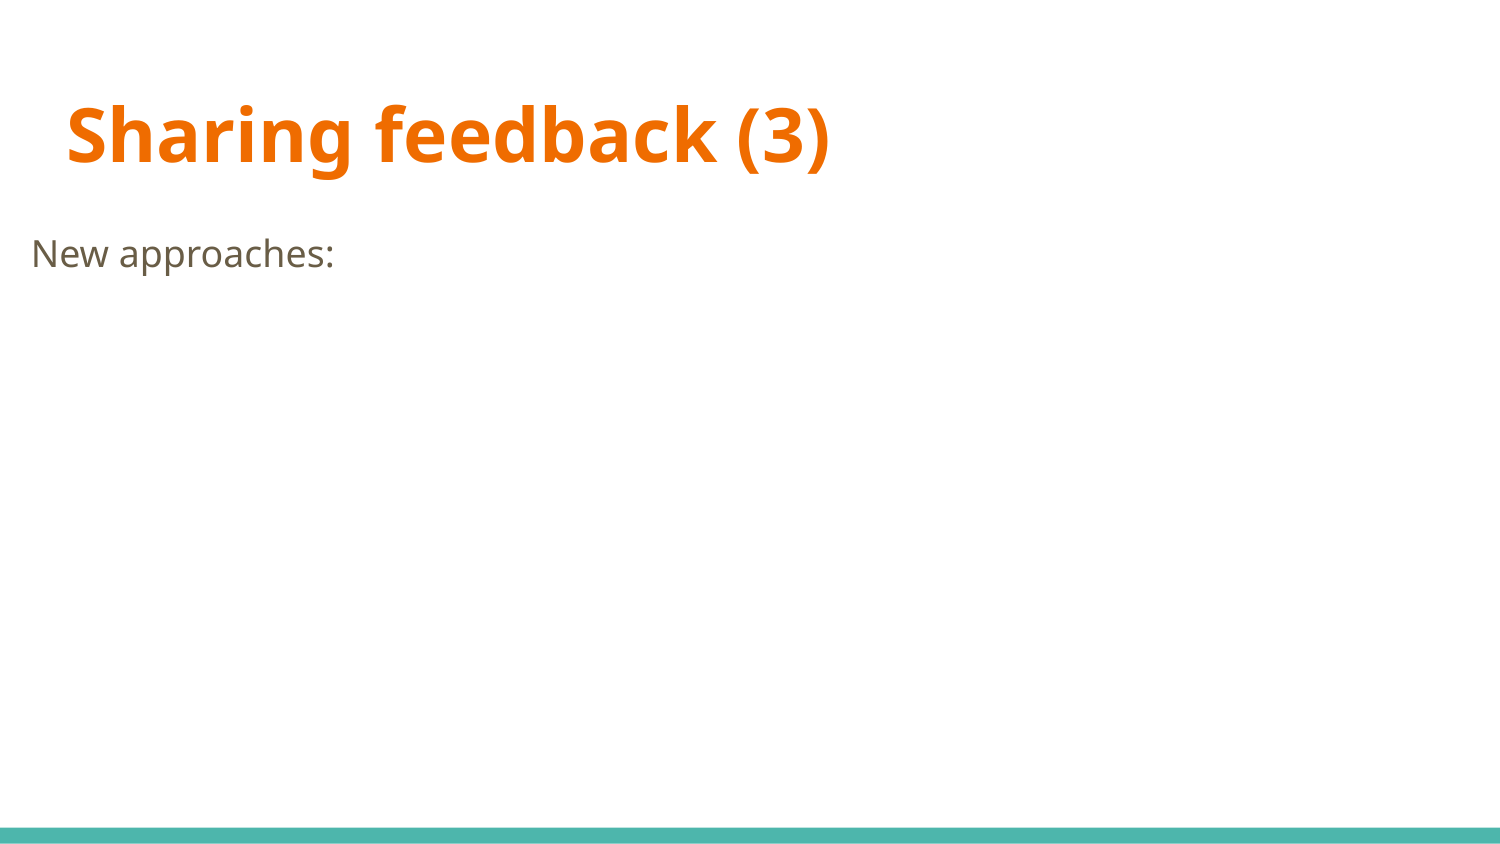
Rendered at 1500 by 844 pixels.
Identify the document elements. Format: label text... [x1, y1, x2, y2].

list New approaches: [15, 207, 1500, 713]
title Sharing feedback (3) [51, 72, 1449, 207]
